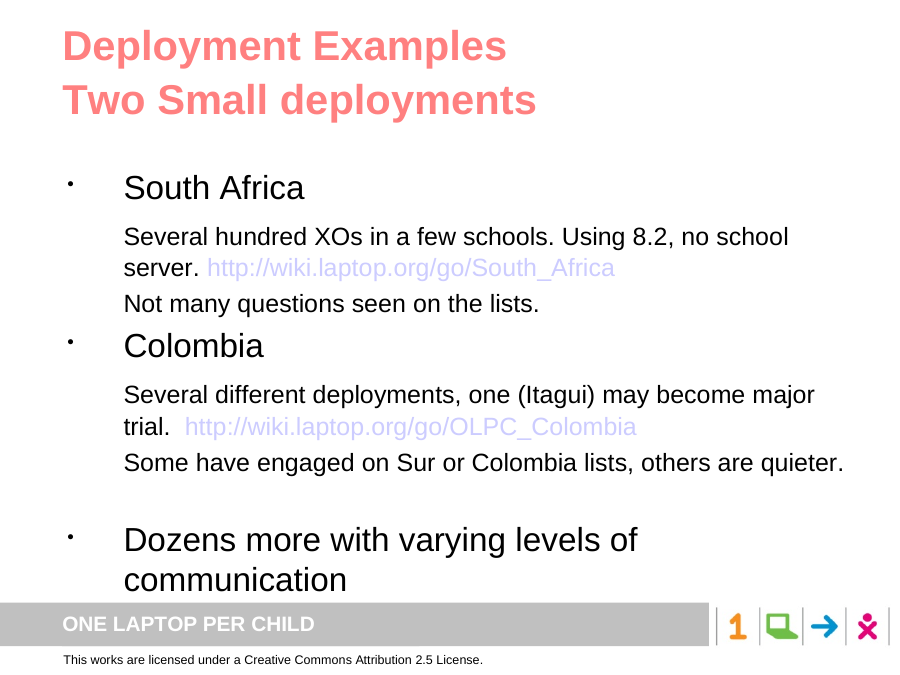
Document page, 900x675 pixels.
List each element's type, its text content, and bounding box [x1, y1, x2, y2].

text_box Deployment Examples Two Small deployments [62, 14, 843, 119]
text_box South Africa Several hundred XOs in a few schools. Using 8.2, no school server. http://wiki.laptop.org/go/South_Africa Not many questions seen on the lists. Colombia Several different deployments, one (Itagui) may become major trial. http://wiki.laptop.org/go/OLPC_Colombia Some have engaged on Sur or Colombia lists, others are quieter. Dozens more with varying levels of communication [62, 119, 850, 543]
picture [709, 598, 898, 655]
